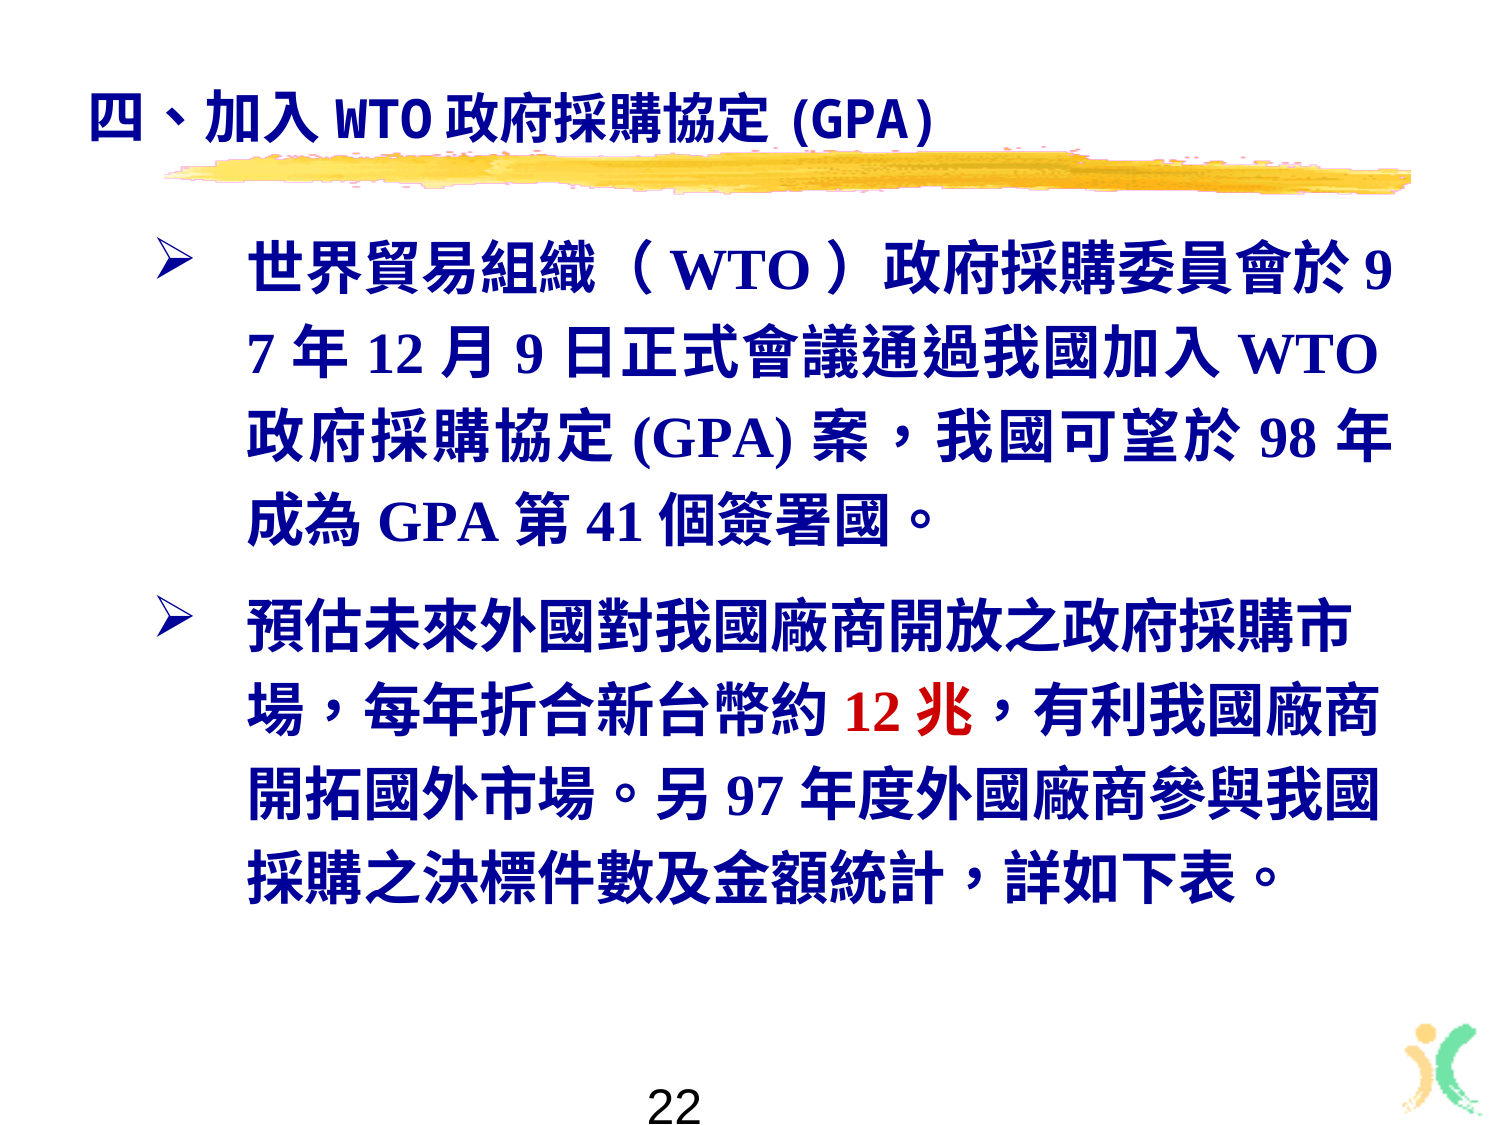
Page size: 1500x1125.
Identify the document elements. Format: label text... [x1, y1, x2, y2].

picture [164, 141, 1411, 205]
text_box 四、加入WTO政府採購協定(GPA) [59, 72, 970, 159]
text_box 世界貿易組織（WTO）政府採購委員會於97年12月9日正式會議通過我國加入WTO政府採購協定(GPA)案，我國可望於98年成為GPA第41個簽署國。 預估未來外國對我國廠商開放之政府採購市場，每年折合新台幣約12兆，有利我國廠商開拓國外市場。另97年度外國廠商參與我國採購之決標件數及金額統計，詳如下表。 [136, 209, 1409, 961]
list [125, 187, 1388, 963]
